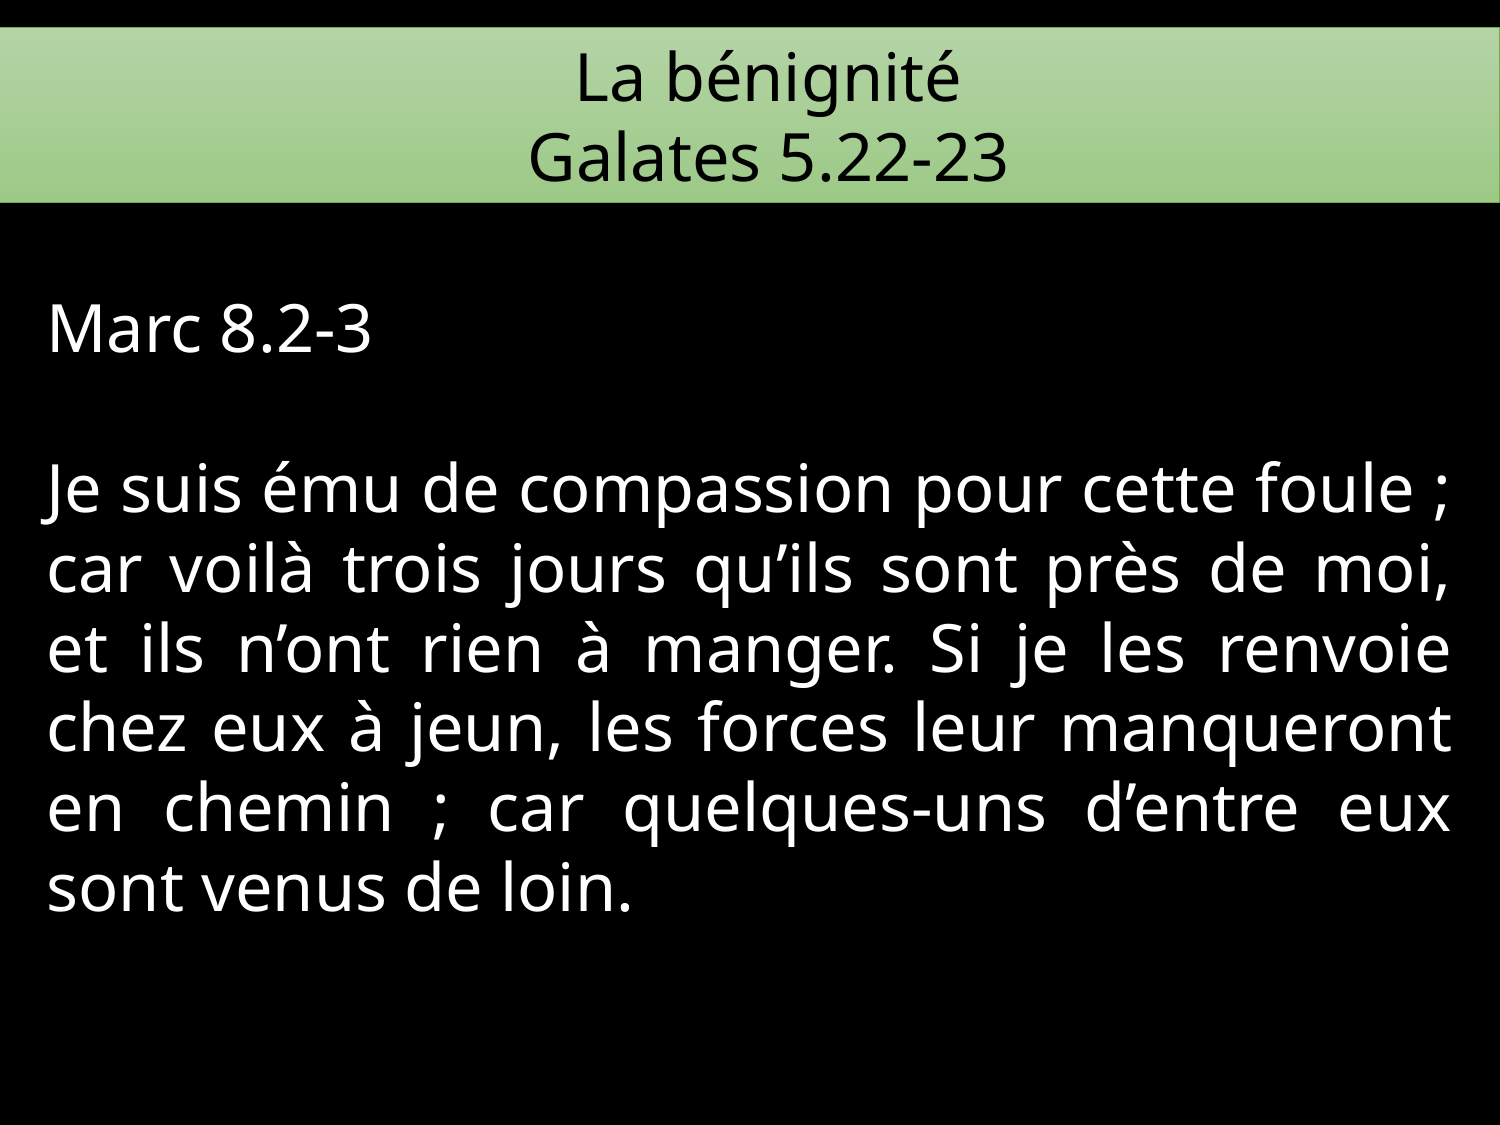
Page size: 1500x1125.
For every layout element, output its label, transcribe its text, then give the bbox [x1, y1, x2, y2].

text_box Marc 8.2-3 Je suis ému de compassion pour cette foule ; car voilà trois jours qu’ils sont près de moi, et ils n’ont rien à manger. Si je les renvoie chez eux à jeun, les forces leur manqueront en chemin ; car quelques-uns d’entre eux sont venus de loin. [31, 278, 1469, 933]
text_box La bénignité Galates 5.22-23 [0, 27, 1500, 203]
